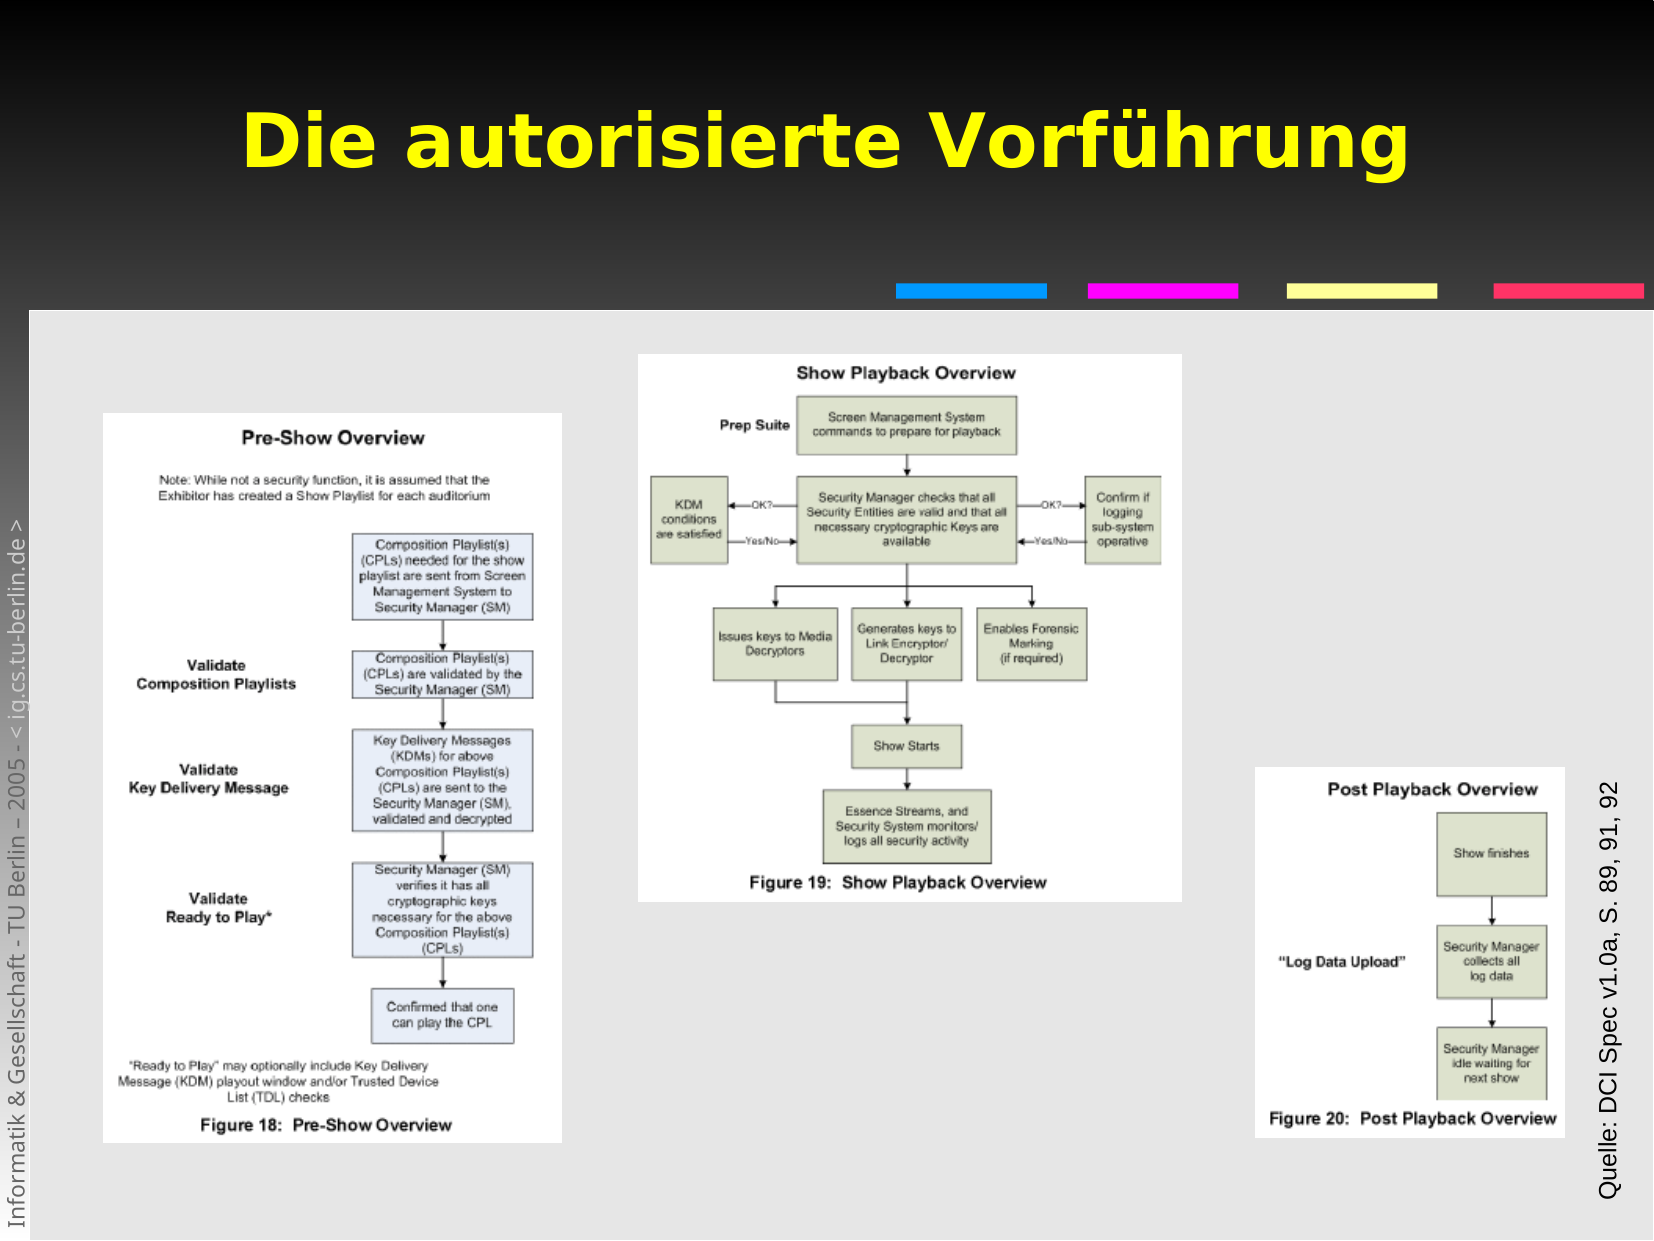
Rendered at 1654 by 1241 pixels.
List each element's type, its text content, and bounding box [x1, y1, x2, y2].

text_box Quelle: DCI Spec v1.0a, S. 89, 91, 92 [1593, 781, 1623, 1201]
picture [1255, 767, 1565, 1138]
picture [103, 413, 562, 1144]
title Die autorisierte Vorführung [88, 37, 1565, 246]
picture [638, 354, 1182, 902]
